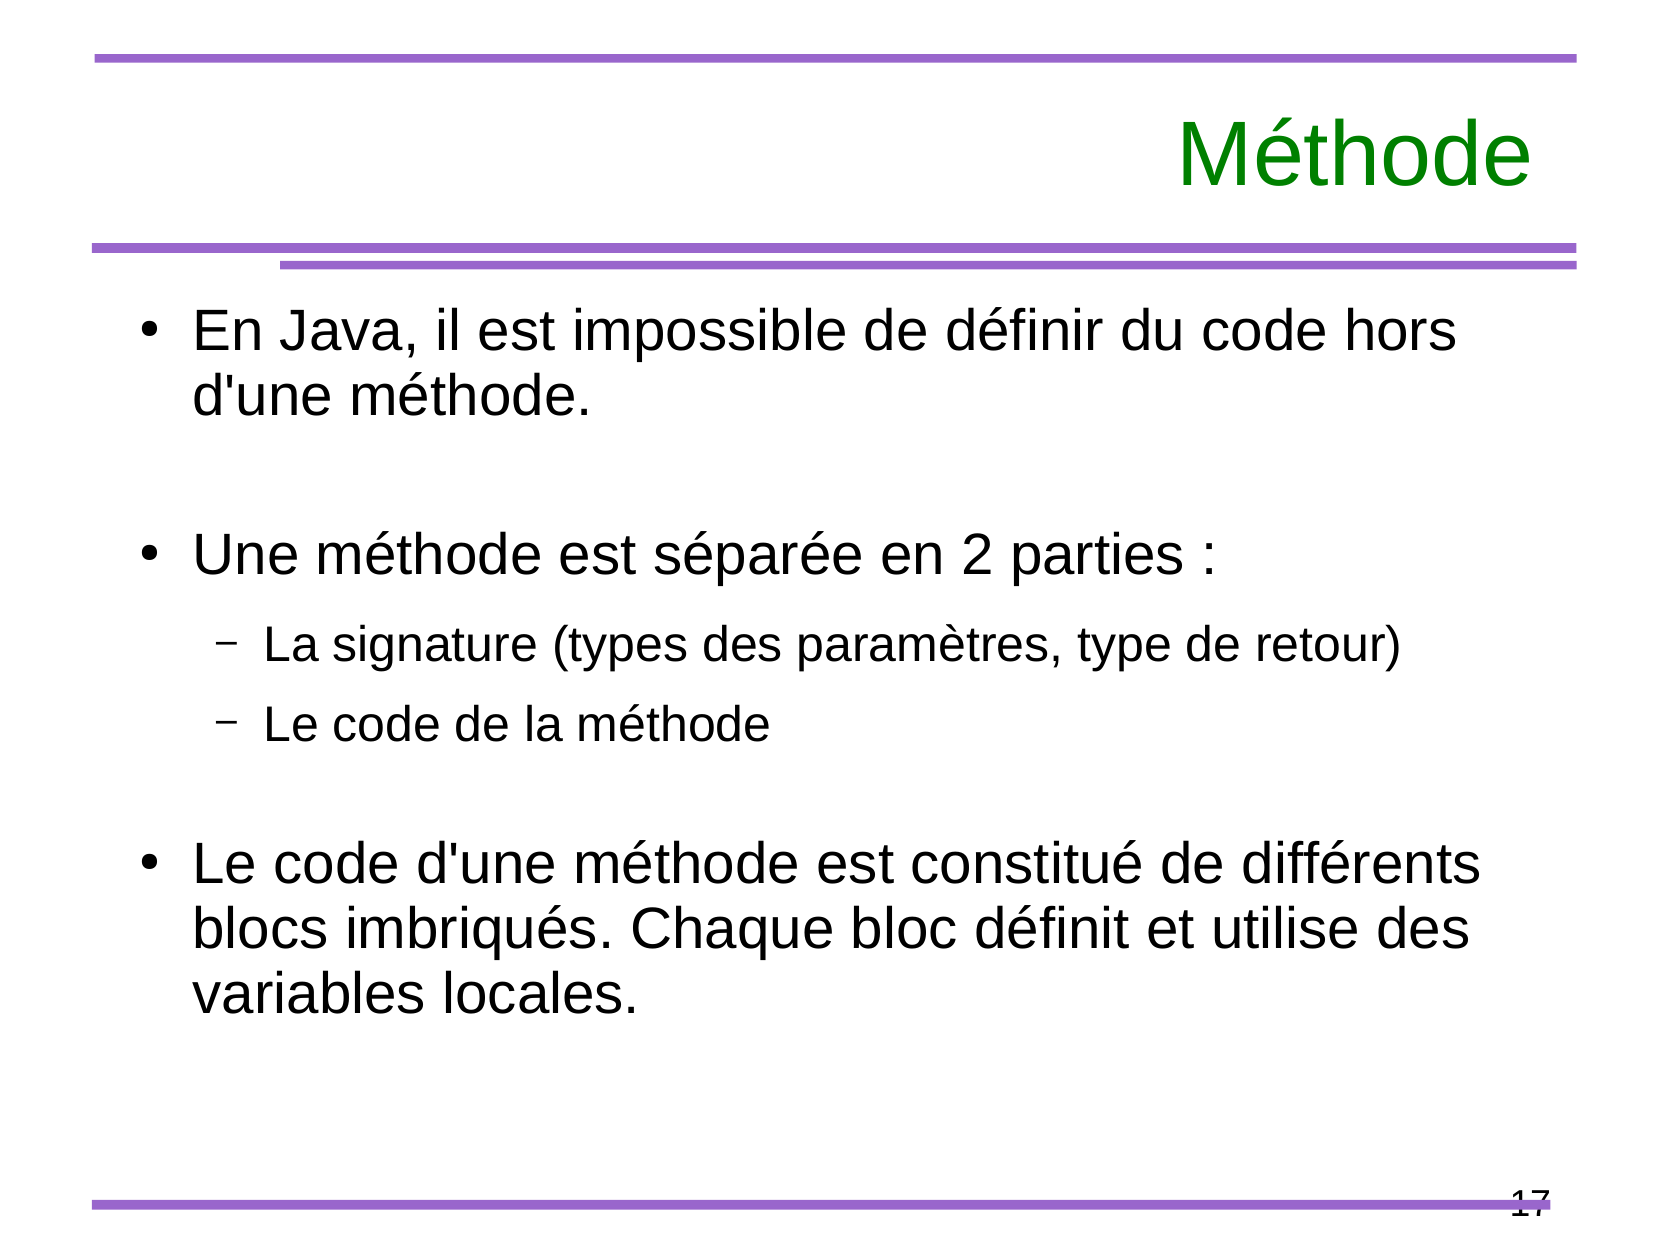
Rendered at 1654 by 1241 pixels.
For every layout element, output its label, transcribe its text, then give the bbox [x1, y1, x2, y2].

title Méthode [121, 49, 1534, 257]
list En Java, il est impossible de définir du code hors d'une méthode. Une méthode est séparée en 2 parties : La signature (types des paramètres, type de retour) Le code de la méthode Le code d'une méthode est constitué de différents blocs imbriqués. Chaque bloc définit et utilise des variables locales. [121, 297, 1534, 1168]
